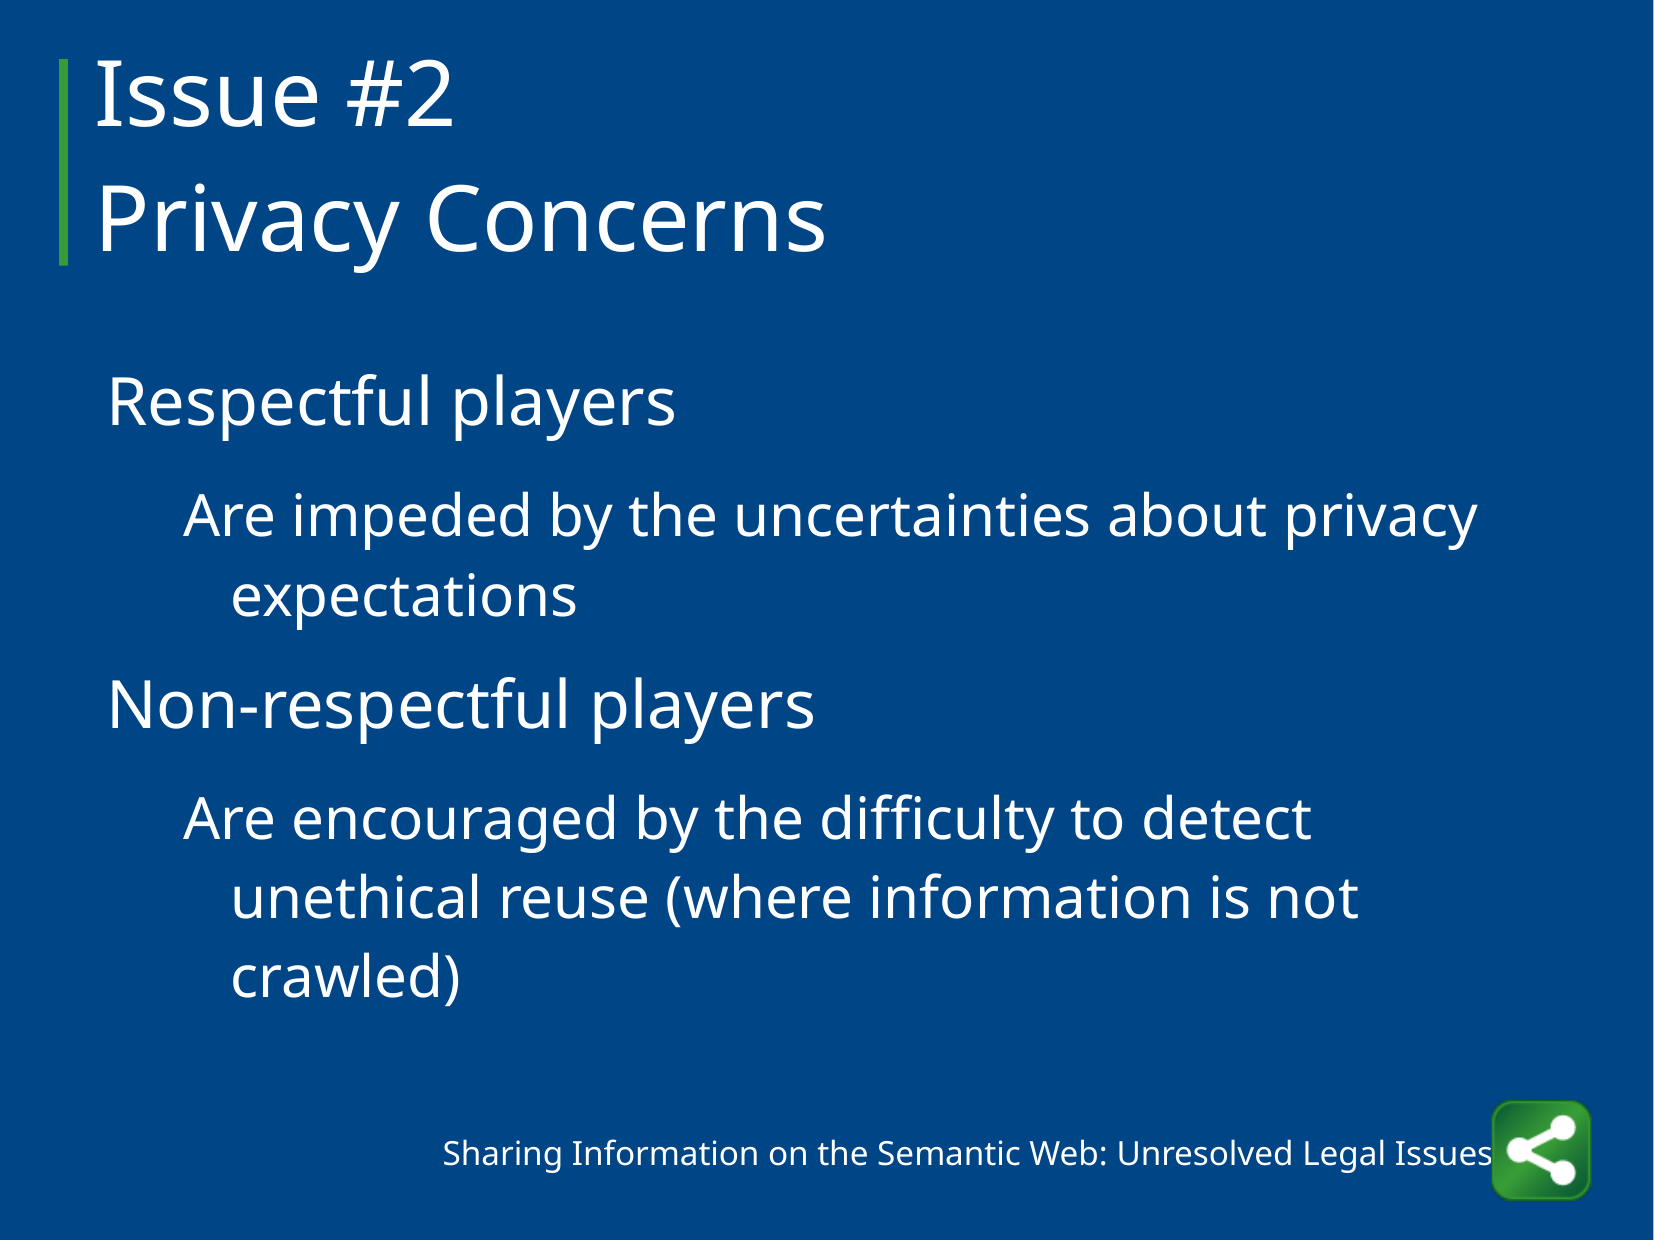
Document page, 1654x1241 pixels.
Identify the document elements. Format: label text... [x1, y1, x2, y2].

picture [1491, 1100, 1592, 1201]
title Issue #2 Privacy Concerns [94, 41, 1577, 265]
list Respectful players Are impeded by the uncertainties about privacy expectations Non-respectful players Are encouraged by the difficulty to detect unethical reuse (where information is not crawled) [88, 354, 1577, 1078]
